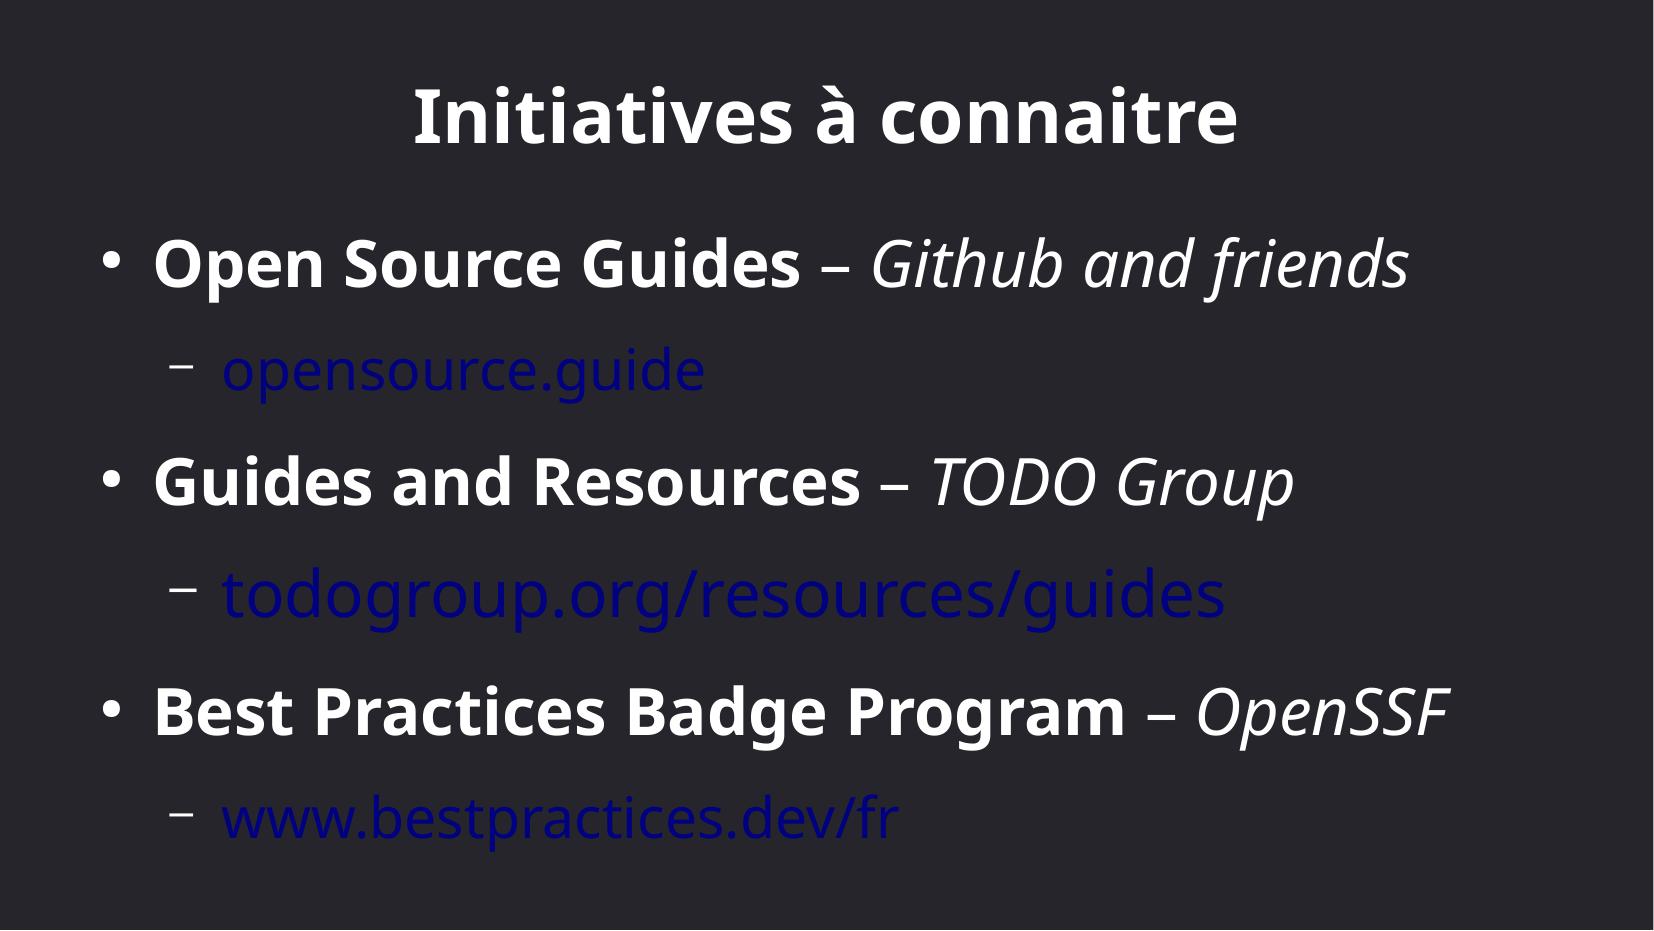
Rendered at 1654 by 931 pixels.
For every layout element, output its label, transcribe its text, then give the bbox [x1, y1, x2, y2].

title Initiatives à connaitre [82, 37, 1571, 193]
list Open Source Guides – Github and friends opensource.guide Guides and Resources – TODO Group todogroup.org/resources/guides Best Practices Badge Program – OpenSSF www.bestpractices.dev/fr [82, 217, 1571, 857]
